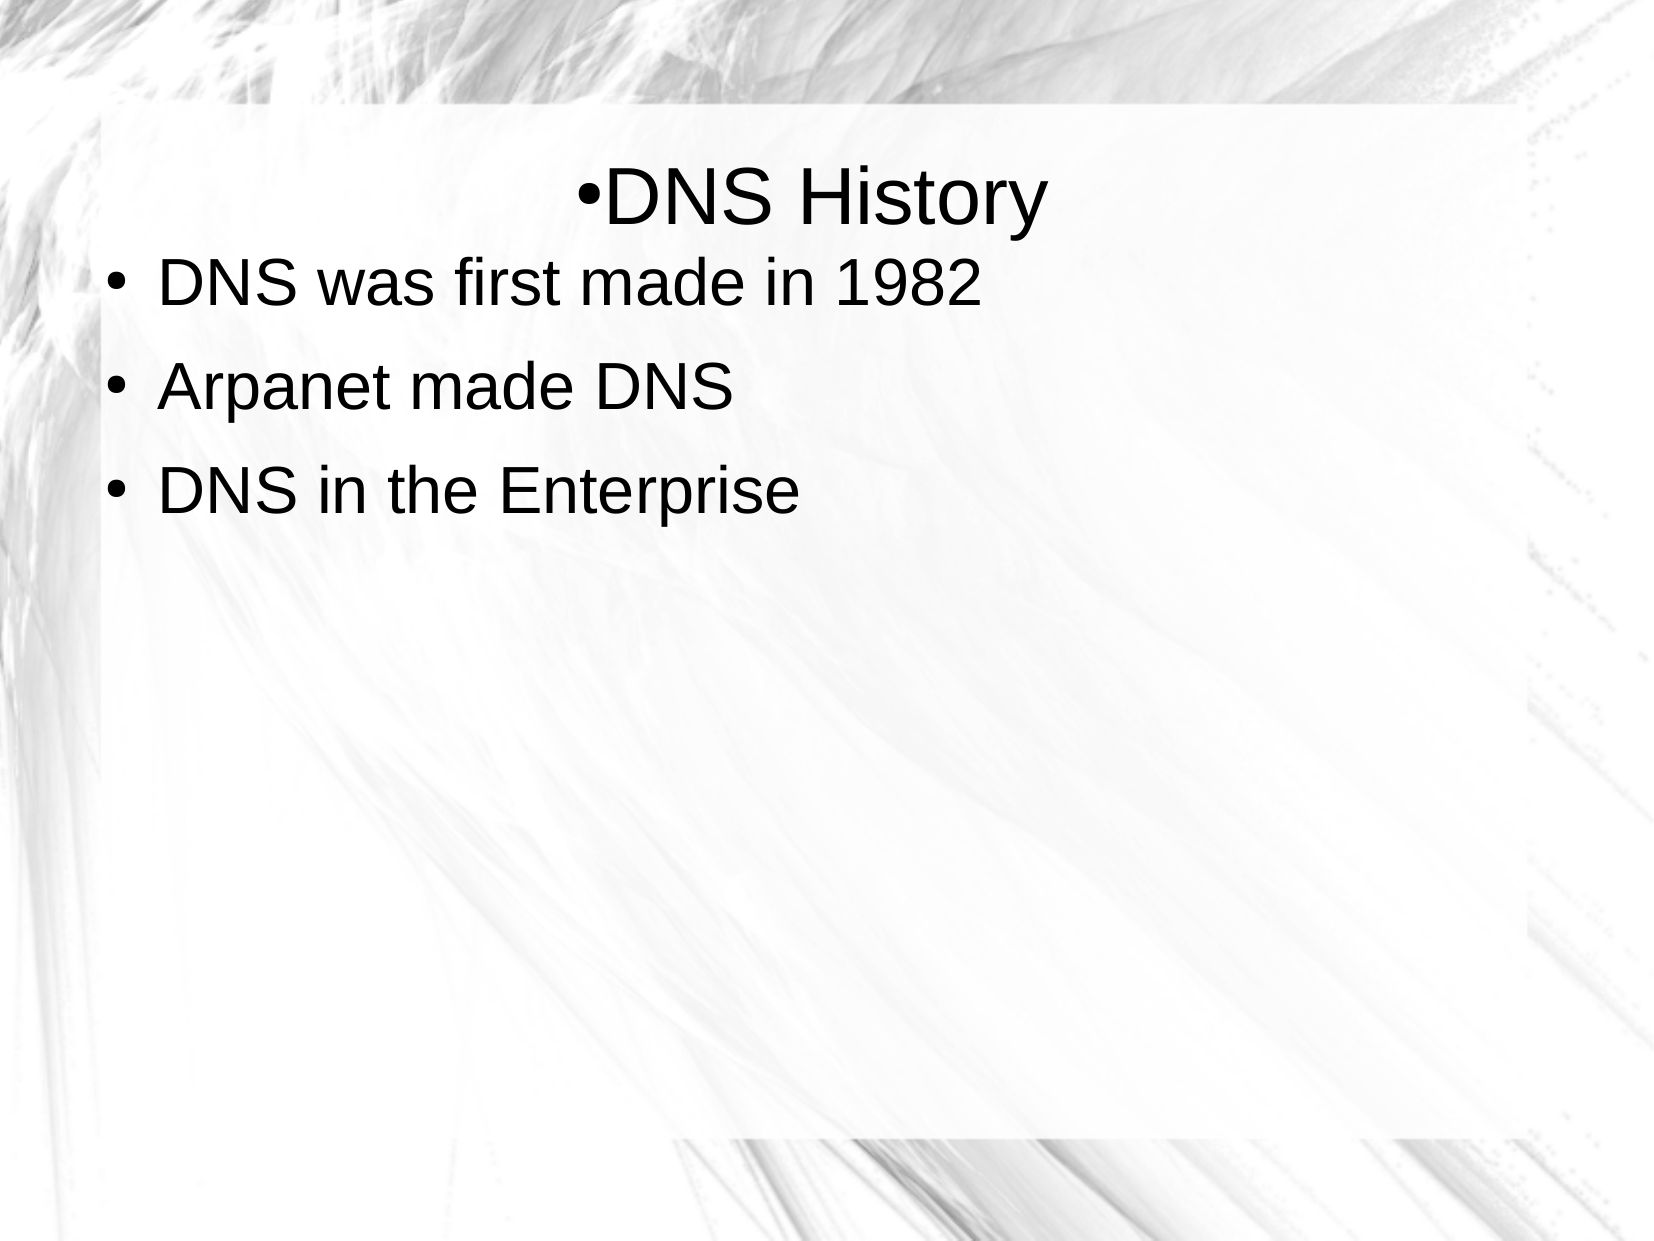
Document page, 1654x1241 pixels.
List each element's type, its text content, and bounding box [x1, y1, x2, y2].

list DNS was first made in 1982 Arpanet made DNS DNS in the Enterprise [86, 244, 1576, 1039]
title DNS History [118, 112, 1506, 244]
picture [0, 0, 1654, 1241]
